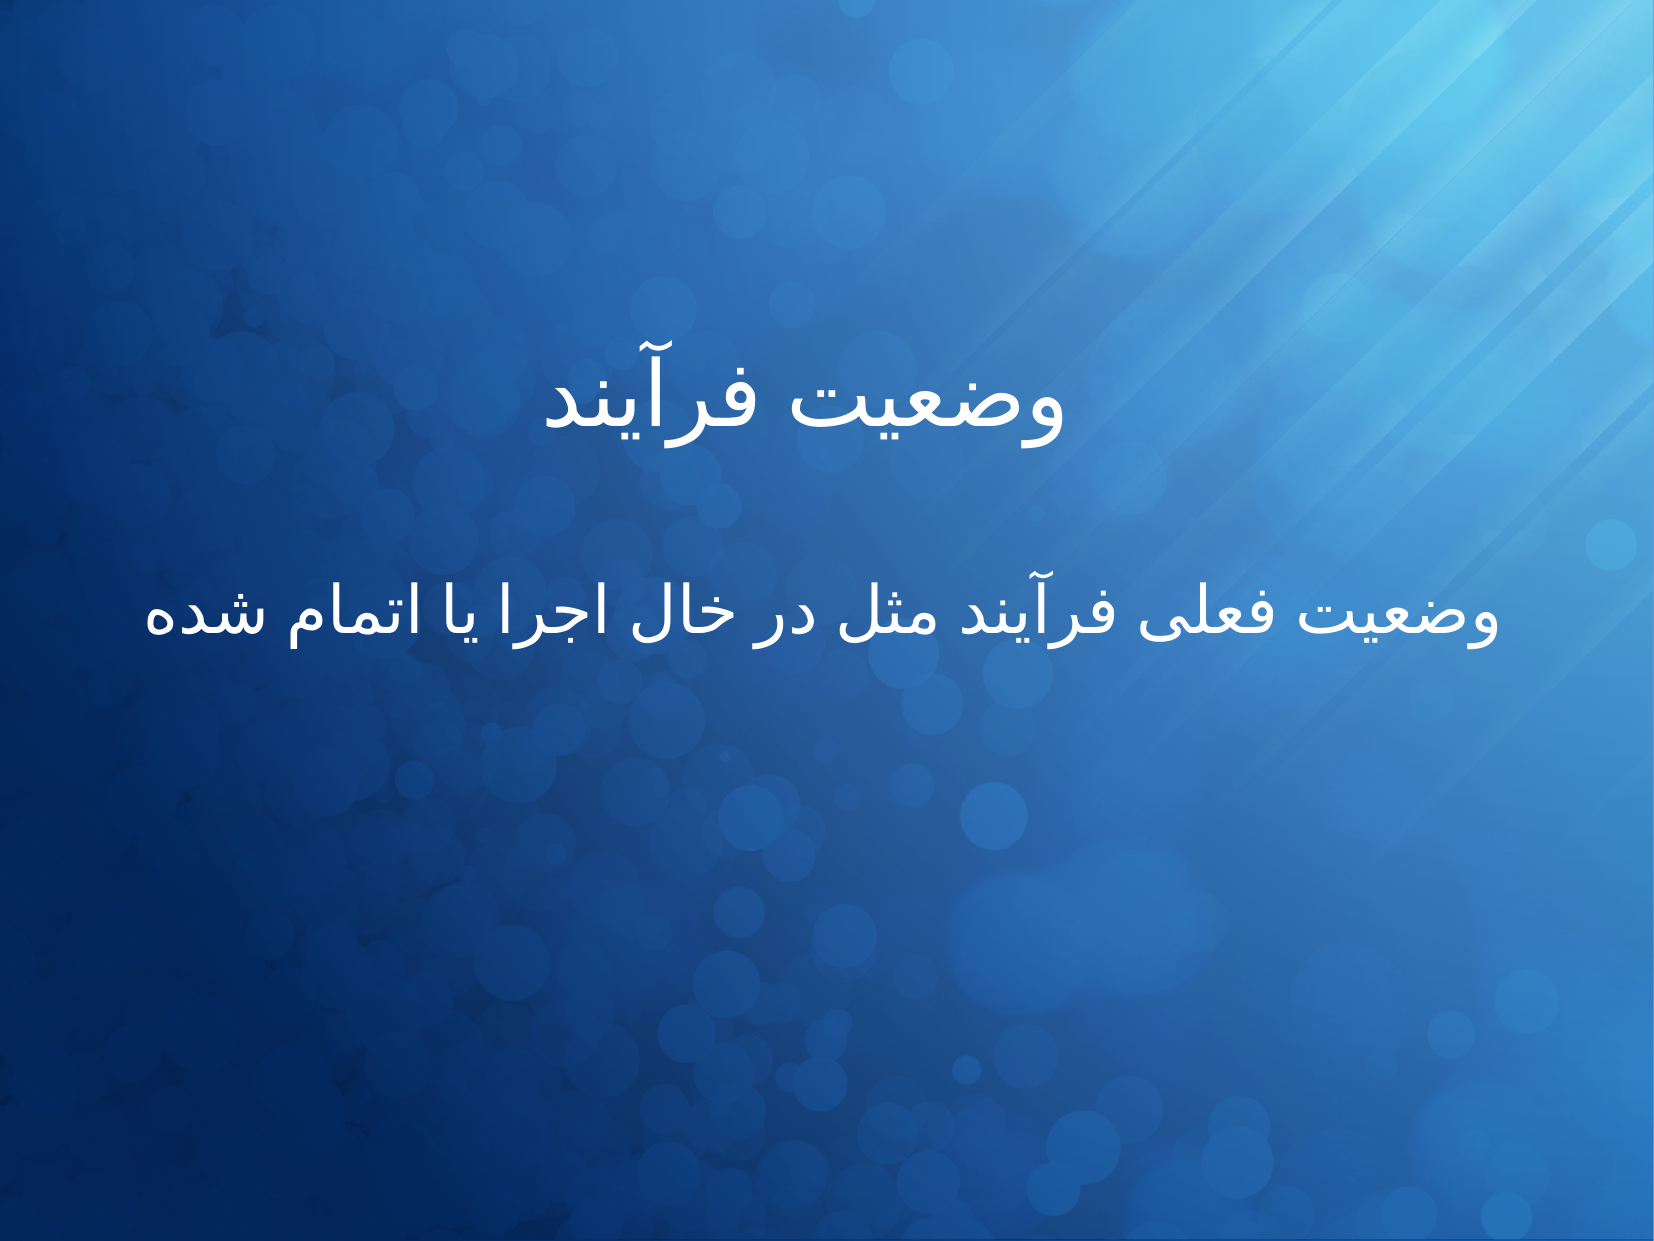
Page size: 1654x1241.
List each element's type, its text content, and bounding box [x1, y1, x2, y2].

list وضعیت فعلی فرآیند مثل در خال اجرا یا اتمام شده [122, 573, 1576, 938]
title وضعیت فرآیند [112, 319, 1501, 488]
picture [0, 0, 1654, 1241]
